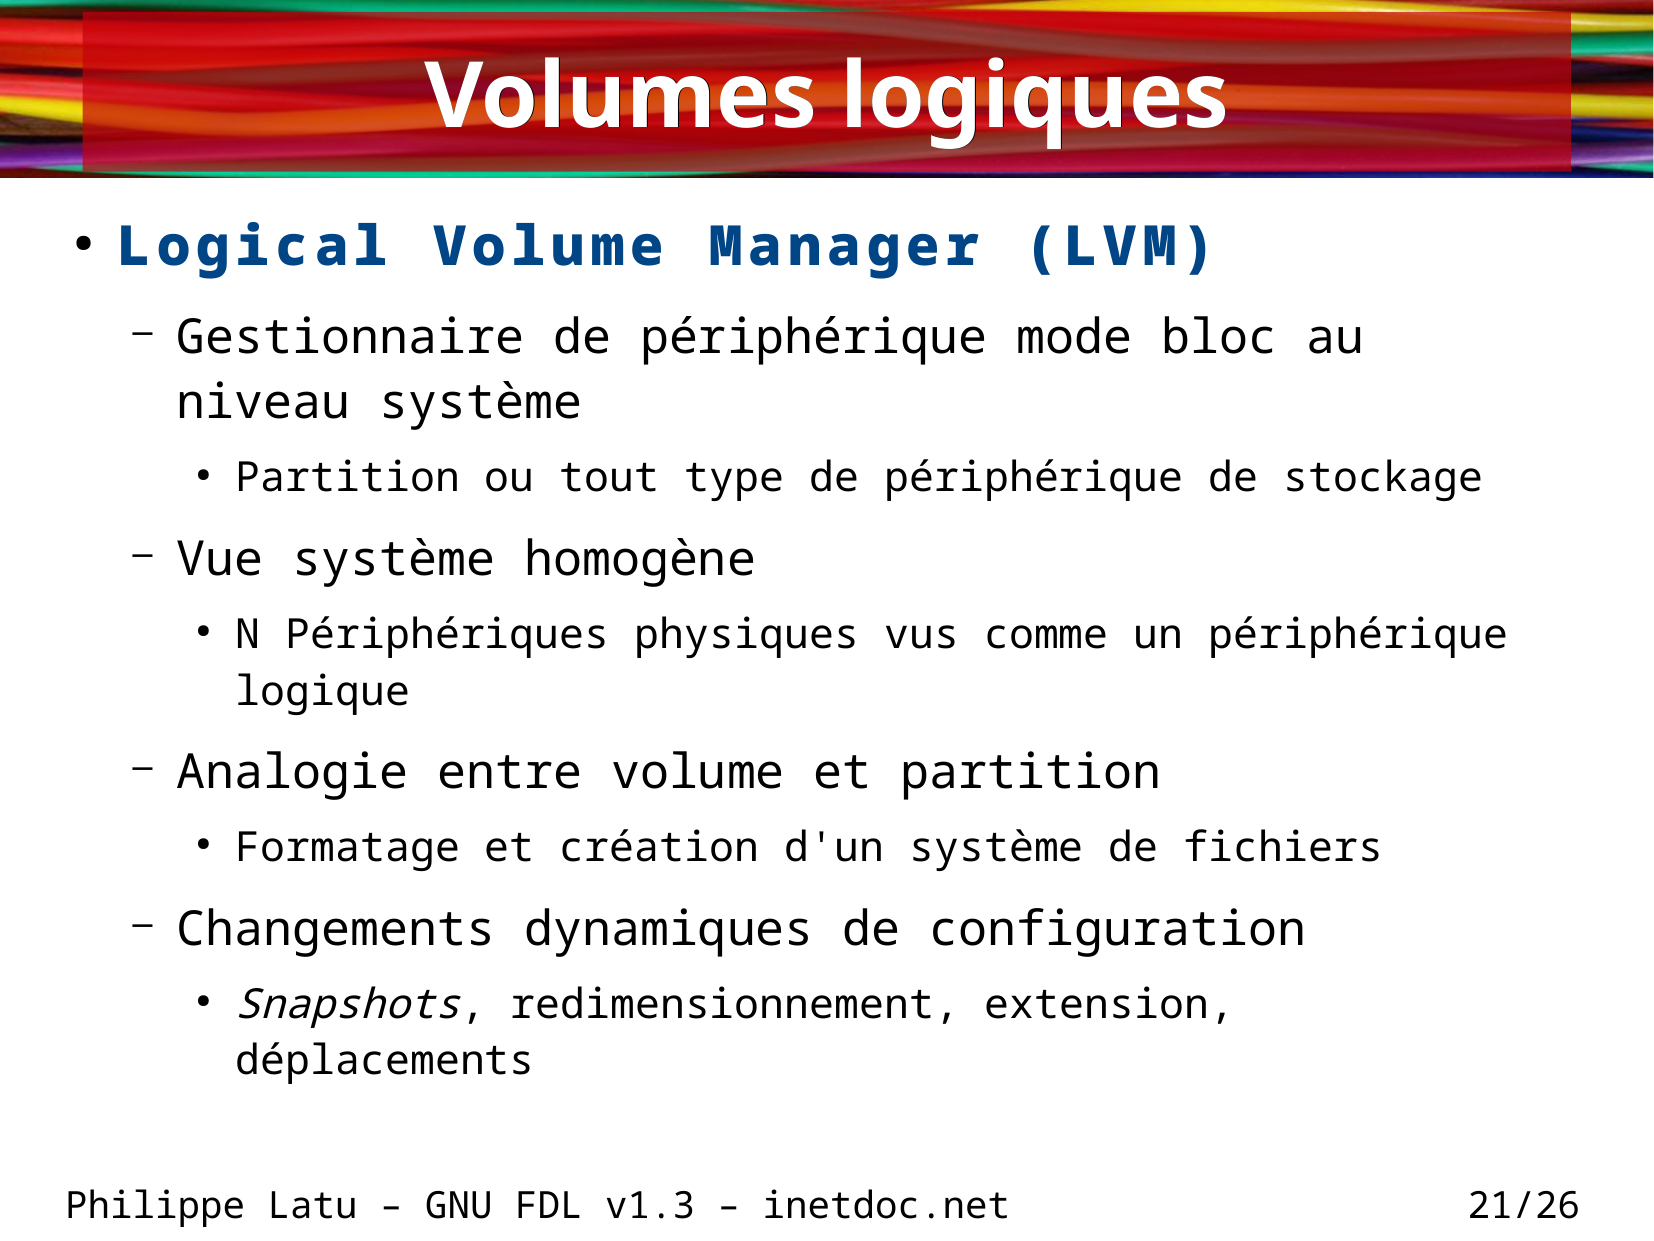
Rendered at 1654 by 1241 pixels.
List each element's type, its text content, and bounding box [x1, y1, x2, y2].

picture [0, 0, 1654, 178]
title Volumes logiques [82, 11, 1571, 172]
text_box Philippe Latu – GNU FDL v1.3 – inetdoc.net <numéro>/26 [59, 1133, 1595, 1237]
list Logical Volume Manager (LVM) Gestionnaire de périphérique mode bloc au niveau système Partition ou tout type de périphérique de stockage Vue système homogène N Périphériques physiques vus comme un périphérique logique Analogie entre volume et partition Formatage et création d'un système de fichiers Changements dynamiques de configuration Snapshots, redimensionnement, extension, déplacements [59, 206, 1548, 1099]
